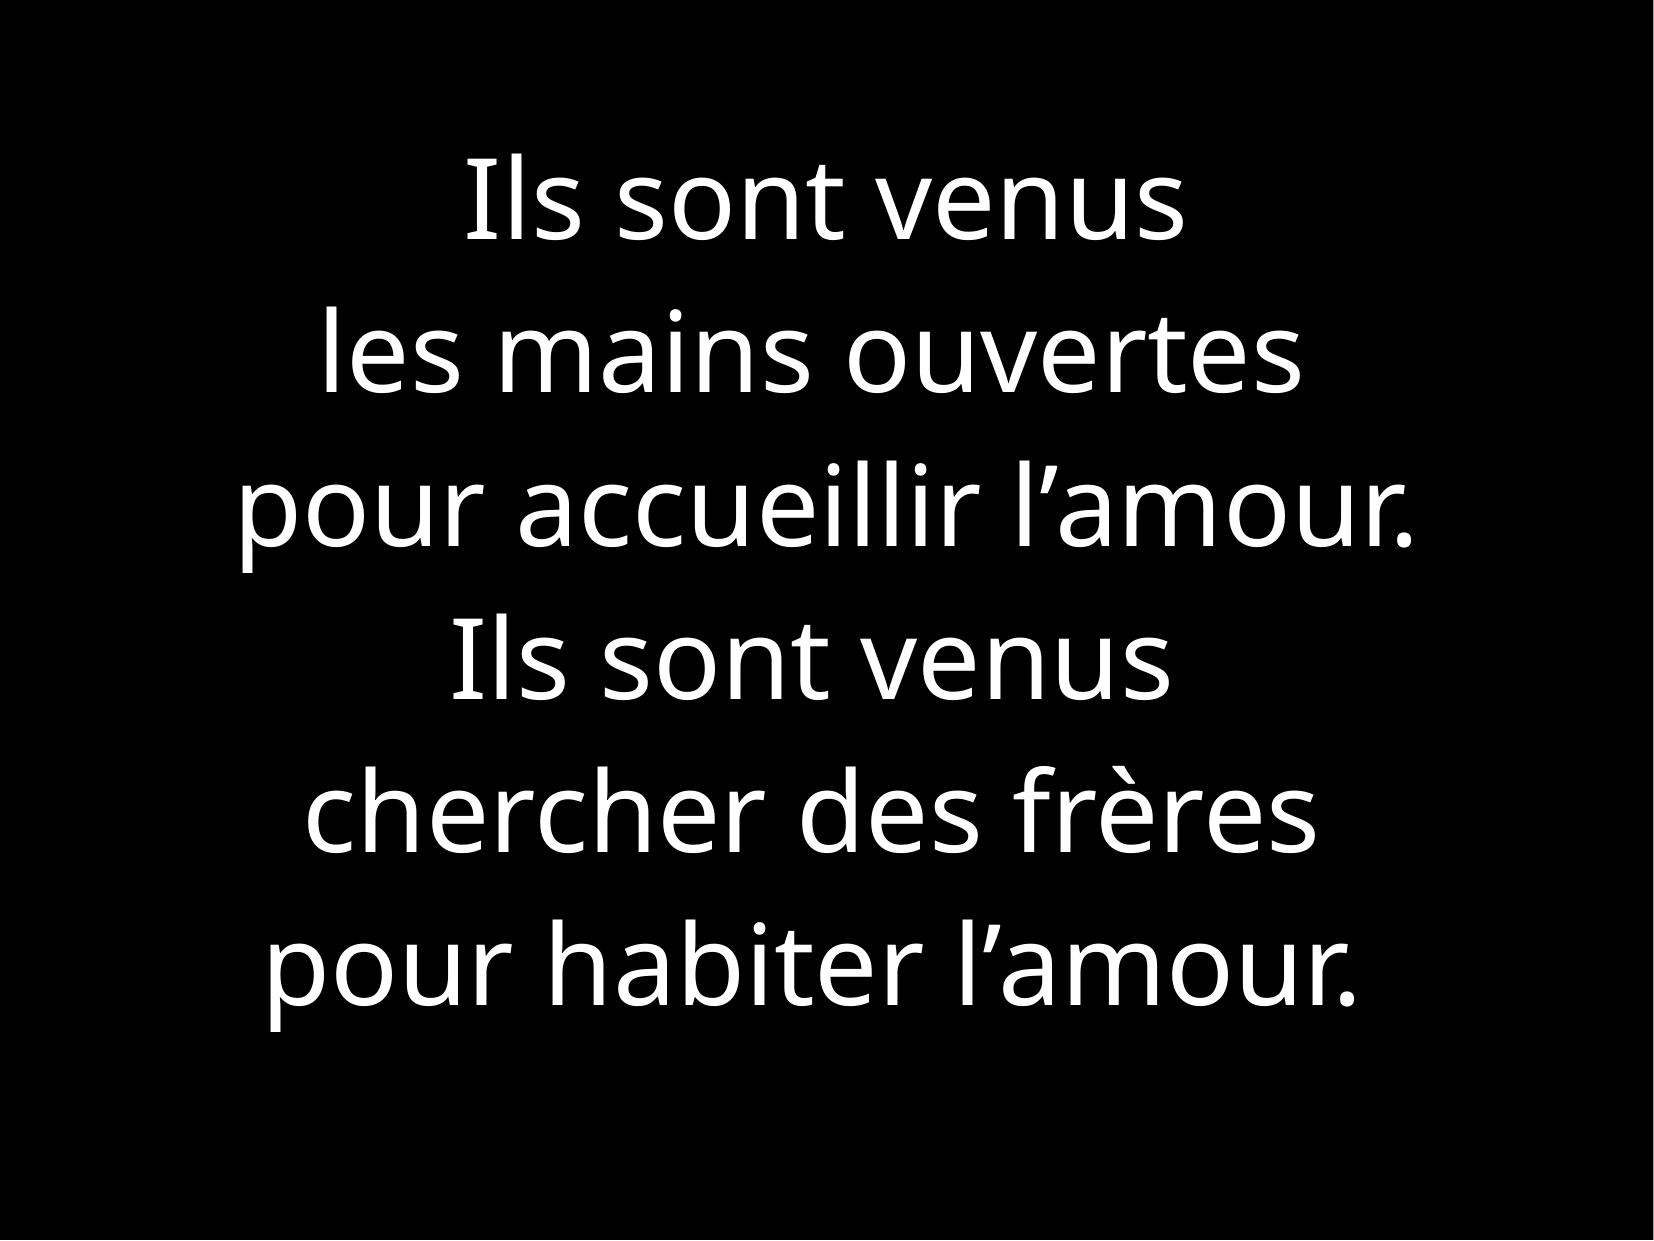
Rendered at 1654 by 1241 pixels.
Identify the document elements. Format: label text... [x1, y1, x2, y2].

subtitle Ils sont venus les mains ouvertes pour accueillir l’amour. Ils sont venus chercher des frères pour habiter l’amour. [35, 0, 1619, 1207]
